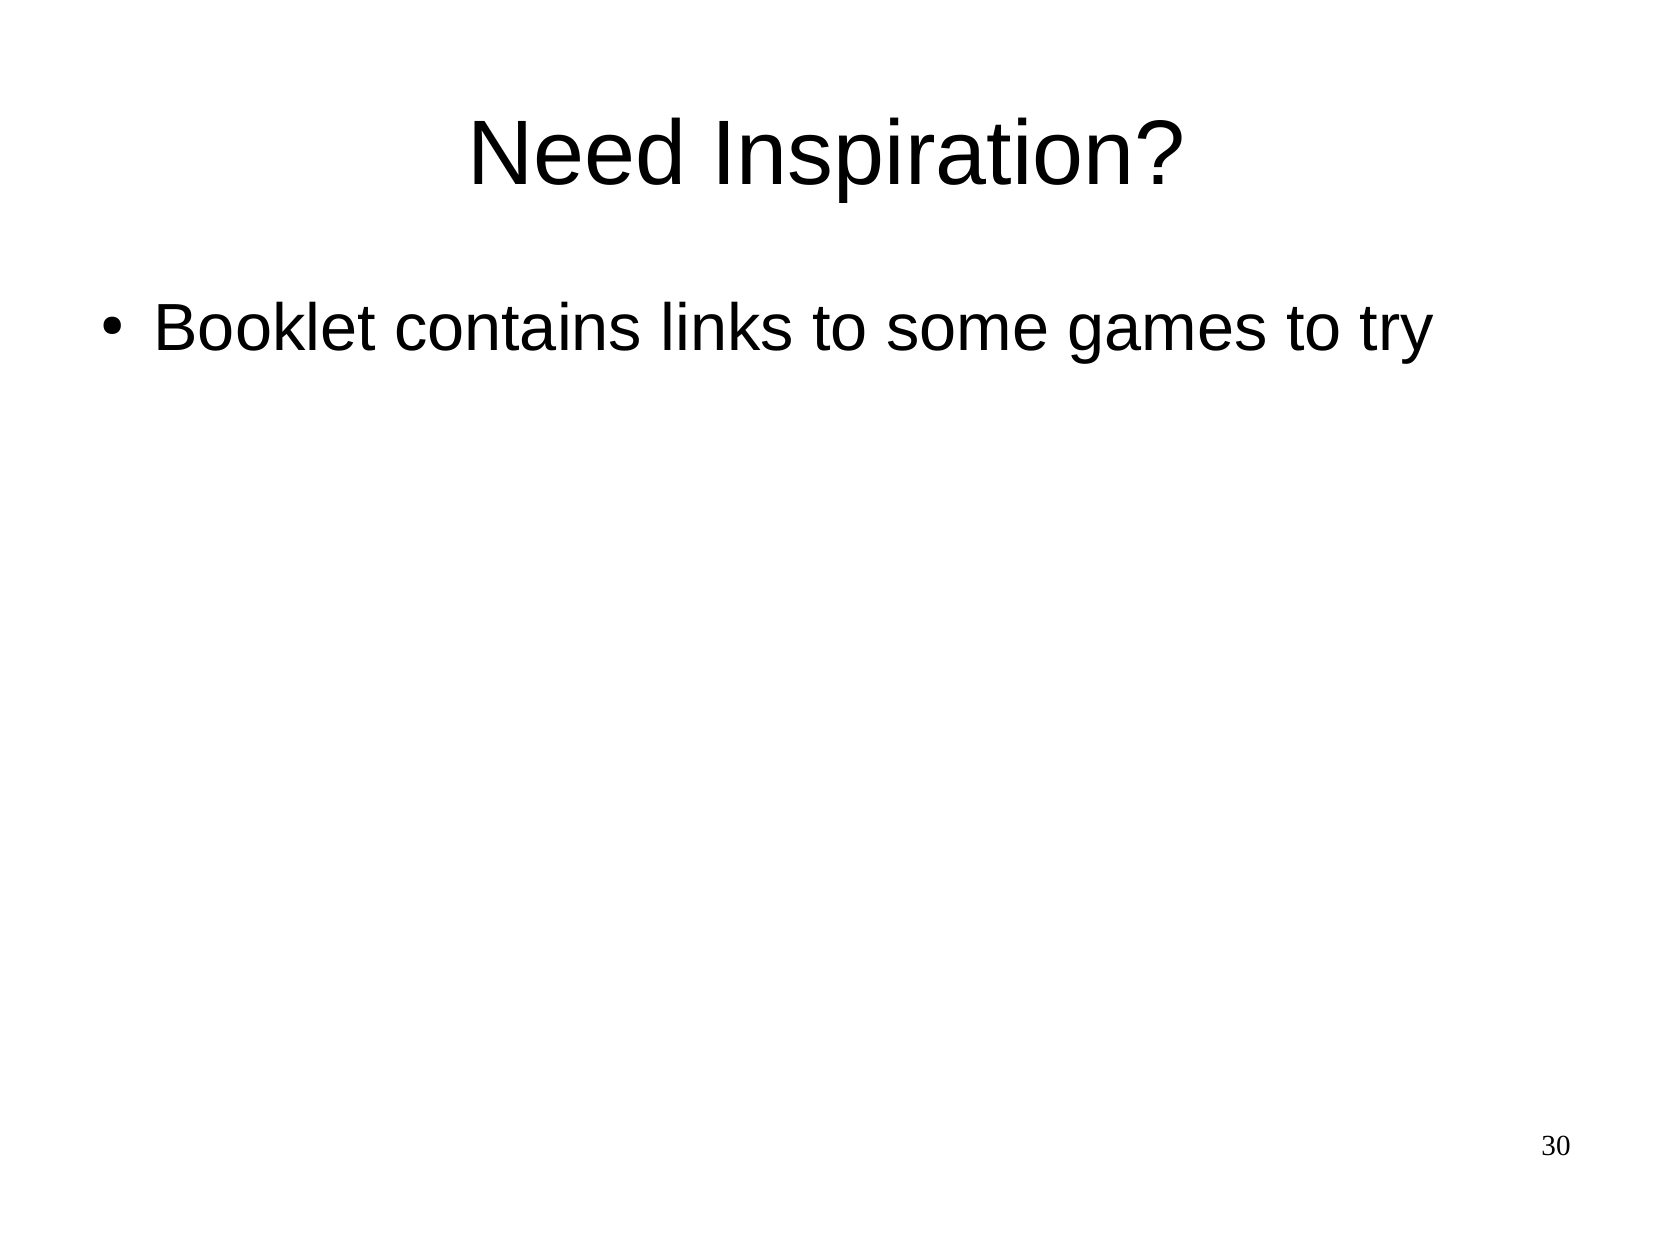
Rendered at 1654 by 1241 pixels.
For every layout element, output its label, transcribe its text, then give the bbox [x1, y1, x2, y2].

list Booklet contains links to some games to try [82, 290, 1571, 1109]
title Need Inspiration? [82, 49, 1571, 257]
